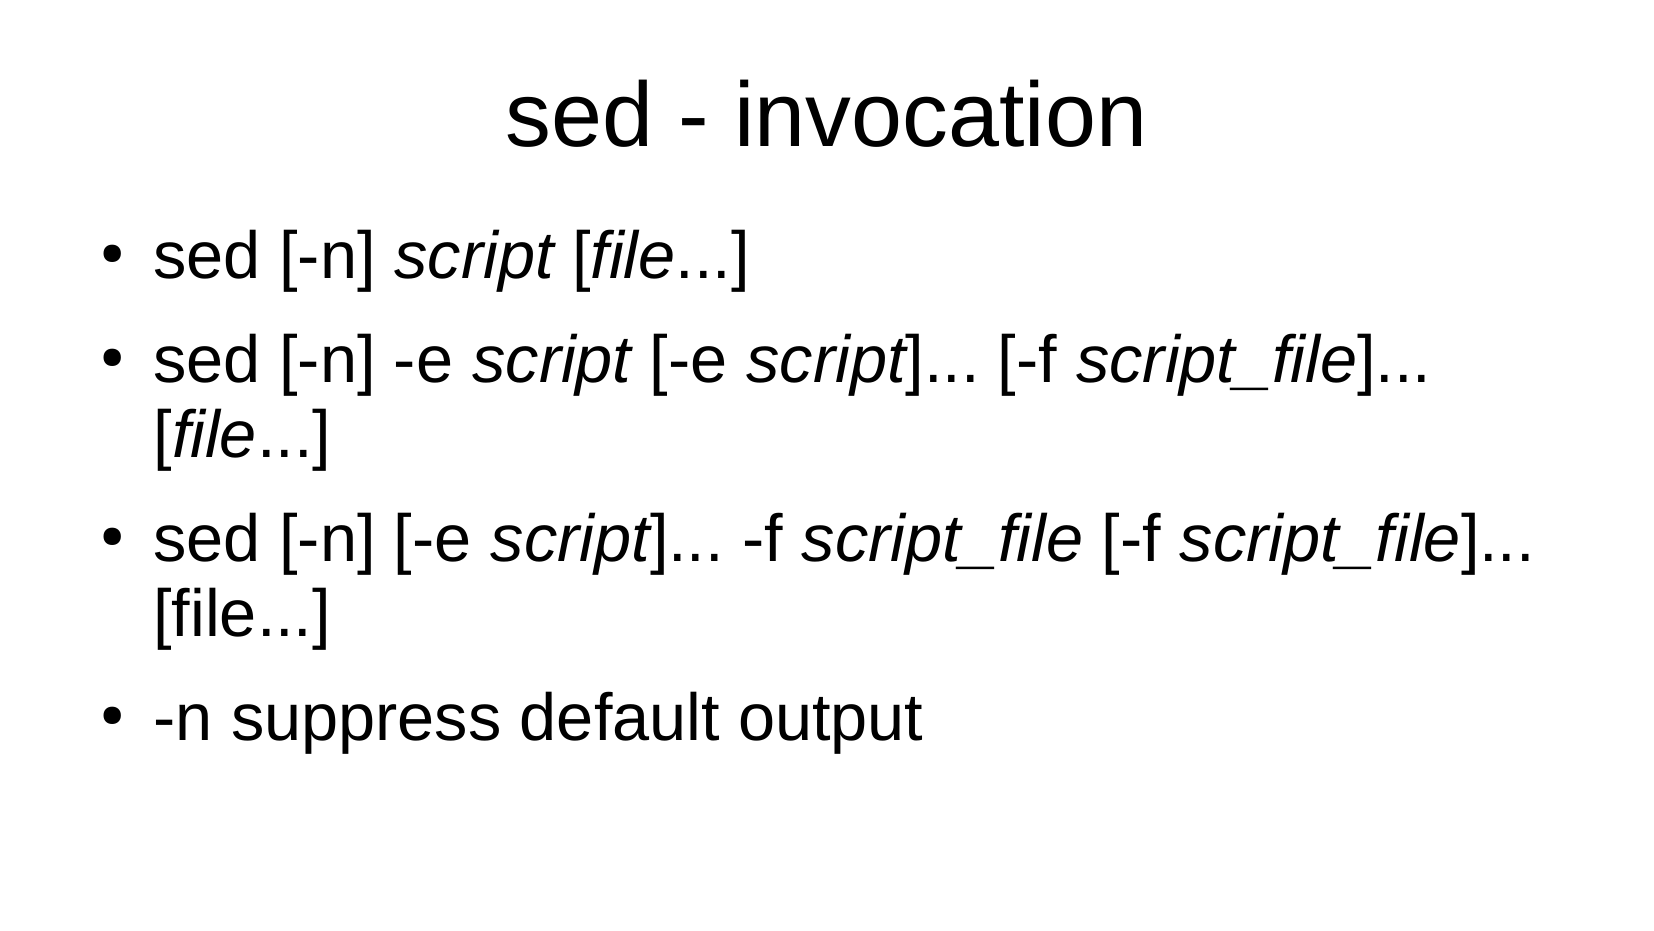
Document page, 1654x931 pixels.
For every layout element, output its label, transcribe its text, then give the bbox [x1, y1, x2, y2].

list sed [-n] script [file...] sed [-n] -e script [-e script]... [-f script_file]... [file...] sed [-n] [-e script]... -f script_file [-f script_file]... [file...] -n suppress default output [82, 217, 1571, 758]
title sed - invocation [82, 37, 1571, 193]
